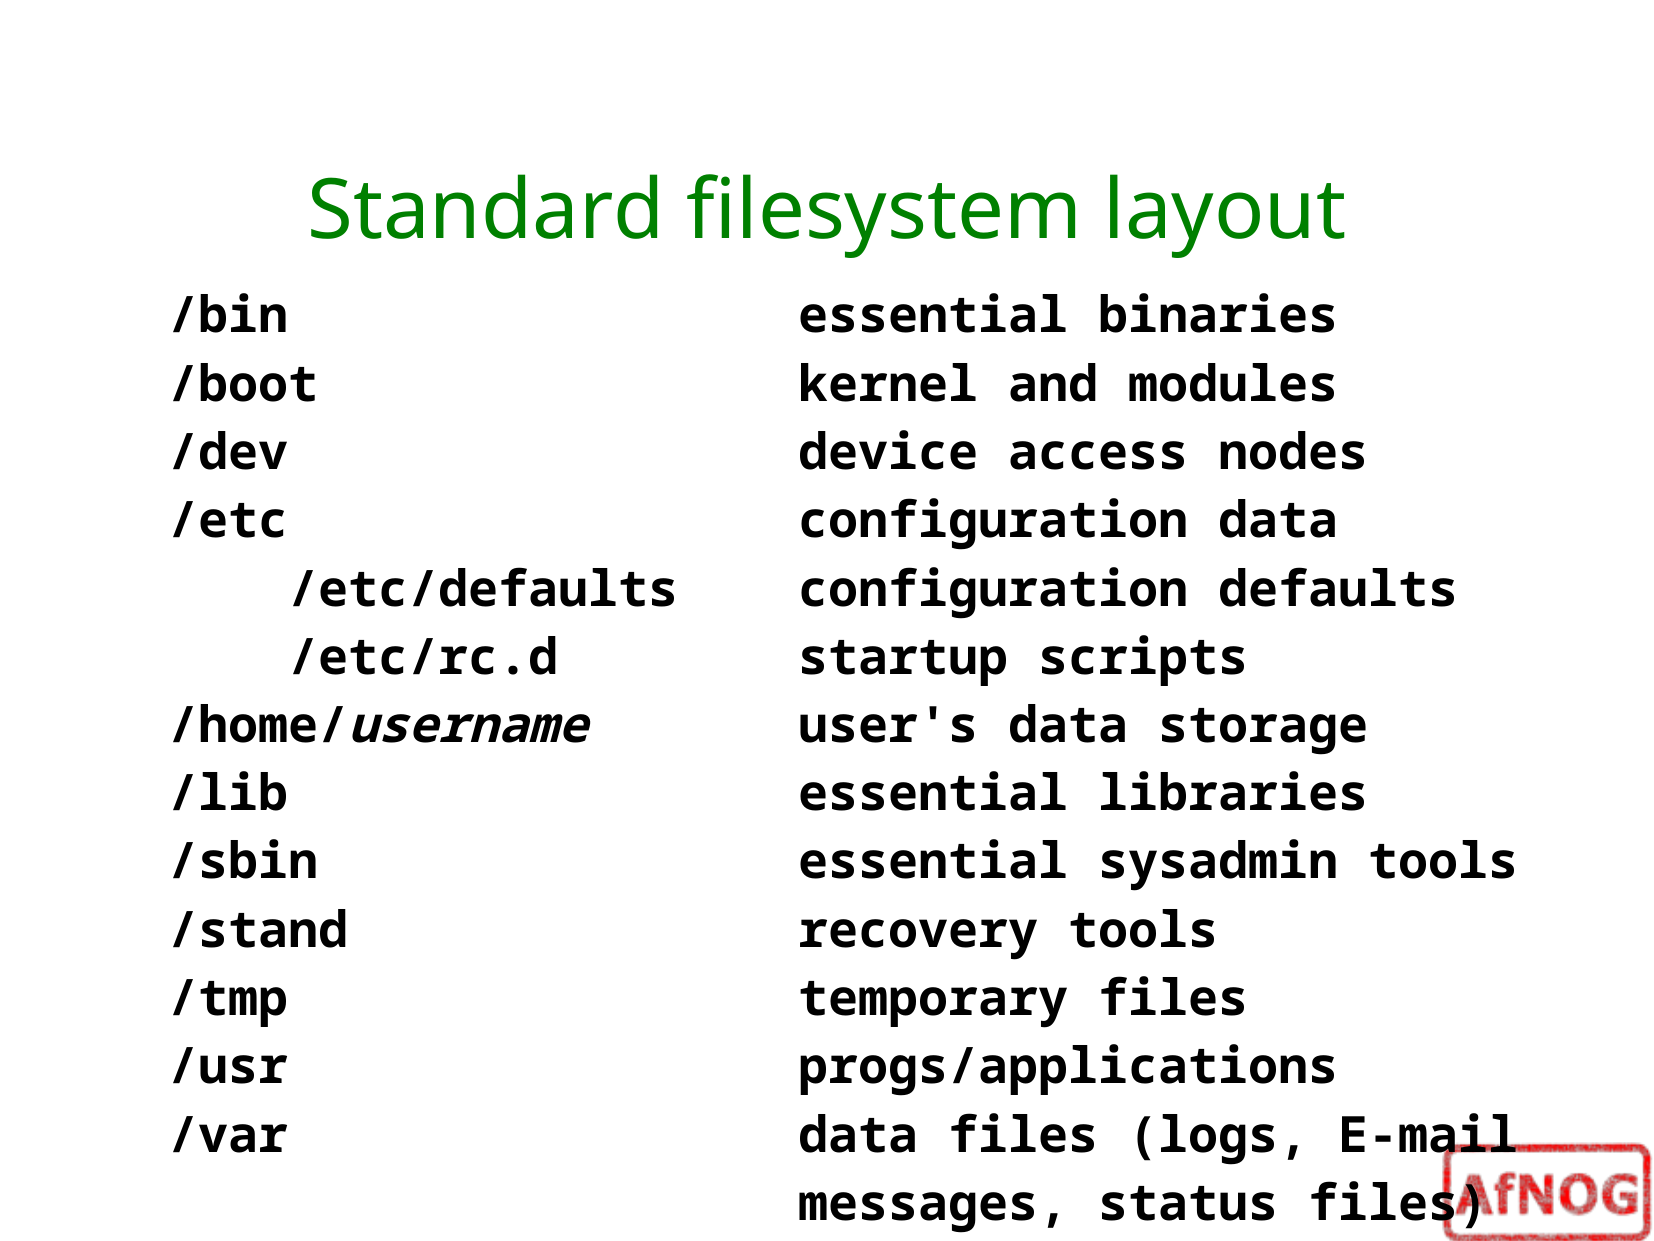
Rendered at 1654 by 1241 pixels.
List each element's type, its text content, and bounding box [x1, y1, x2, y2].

title Standard filesystem layout [121, 102, 1533, 311]
picture [1441, 1141, 1654, 1241]
picture [1441, 1141, 1448, 1147]
text_box /bin essential binaries /boot kernel and modules /dev device access nodes /etc configuration data /etc/defaults configuration defaults /etc/rc.d startup scripts /home/username user's data storage /lib essential libraries /sbin essential sysadmin tools /stand recovery tools /tmp temporary files /usr progs/applications /var data files (logs, E-mail messages, status files) [168, 279, 1541, 1079]
